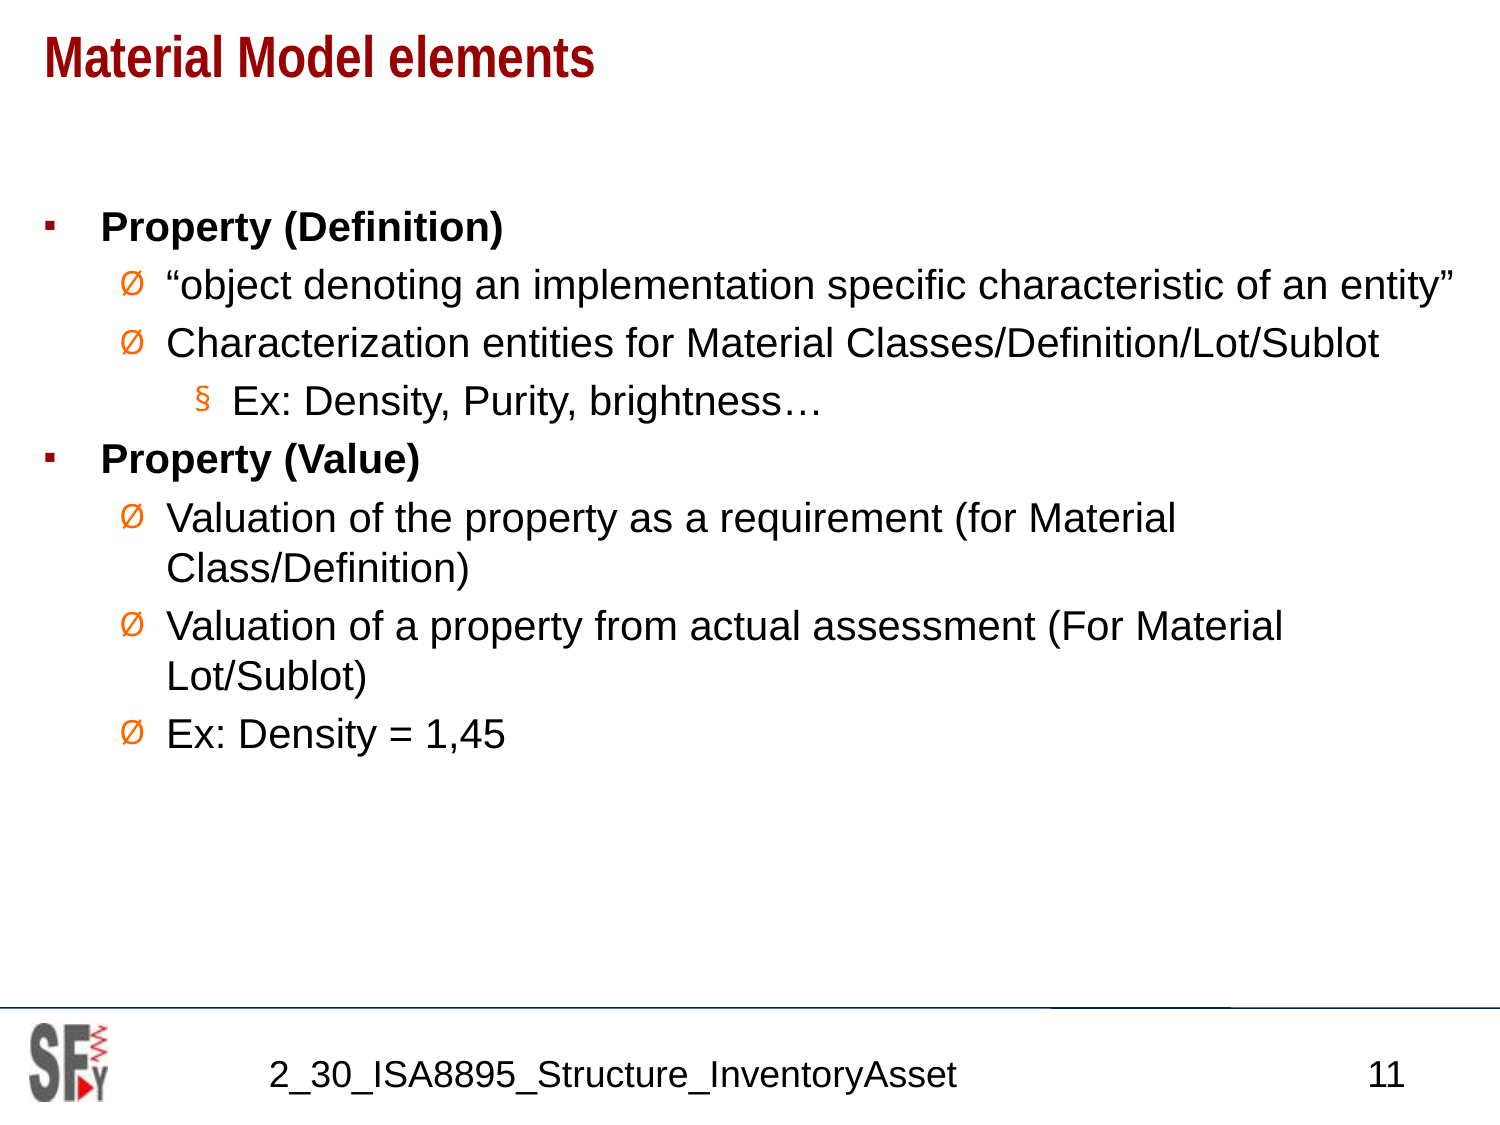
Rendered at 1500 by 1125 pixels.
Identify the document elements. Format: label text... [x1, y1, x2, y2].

list Property (Definition) “object denoting an implementation specific characteristic of an entity” Characterization entities for Material Classes/Definition/Lot/Sublot Ex: Density, Purity, brightness… Property (Value) Valuation of the property as a requirement (for Material Class/Definition) Valuation of a property from actual assessment (For Material Lot/Sublot) Ex: Density = 1,45 [29, 184, 1471, 988]
picture [29, 1023, 108, 1102]
footer 2_30_ISA8895_Structure_InventoryAsset [253, 1034, 1336, 1103]
title Material Model elements [29, 12, 1471, 138]
slide_number <numéro> [1352, 1034, 1490, 1103]
